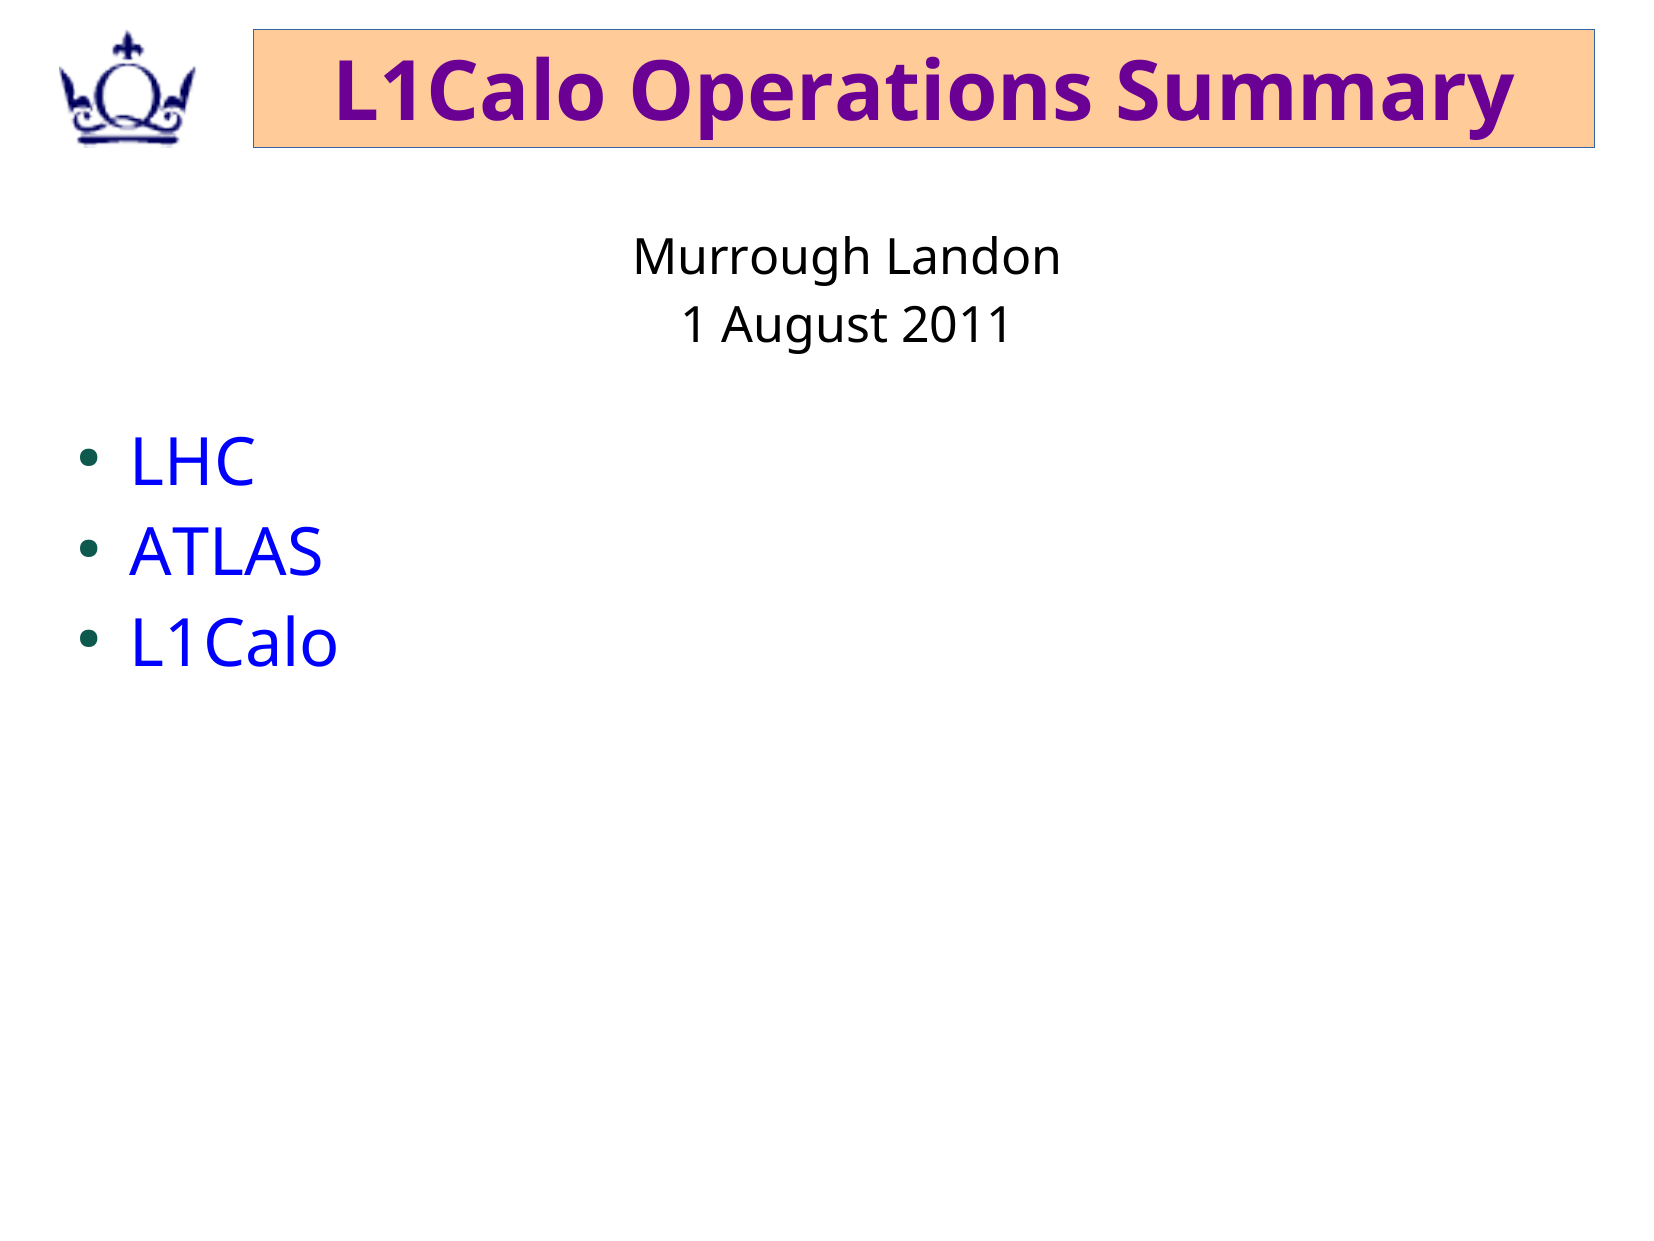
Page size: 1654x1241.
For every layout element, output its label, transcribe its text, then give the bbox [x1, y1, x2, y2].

title L1Calo Operations Summary [253, 29, 1595, 148]
picture [59, 29, 200, 148]
text_box Murrough Landon 1 August 2011 [476, 220, 1219, 360]
list LHC ATLAS L1Calo [59, 413, 1595, 993]
